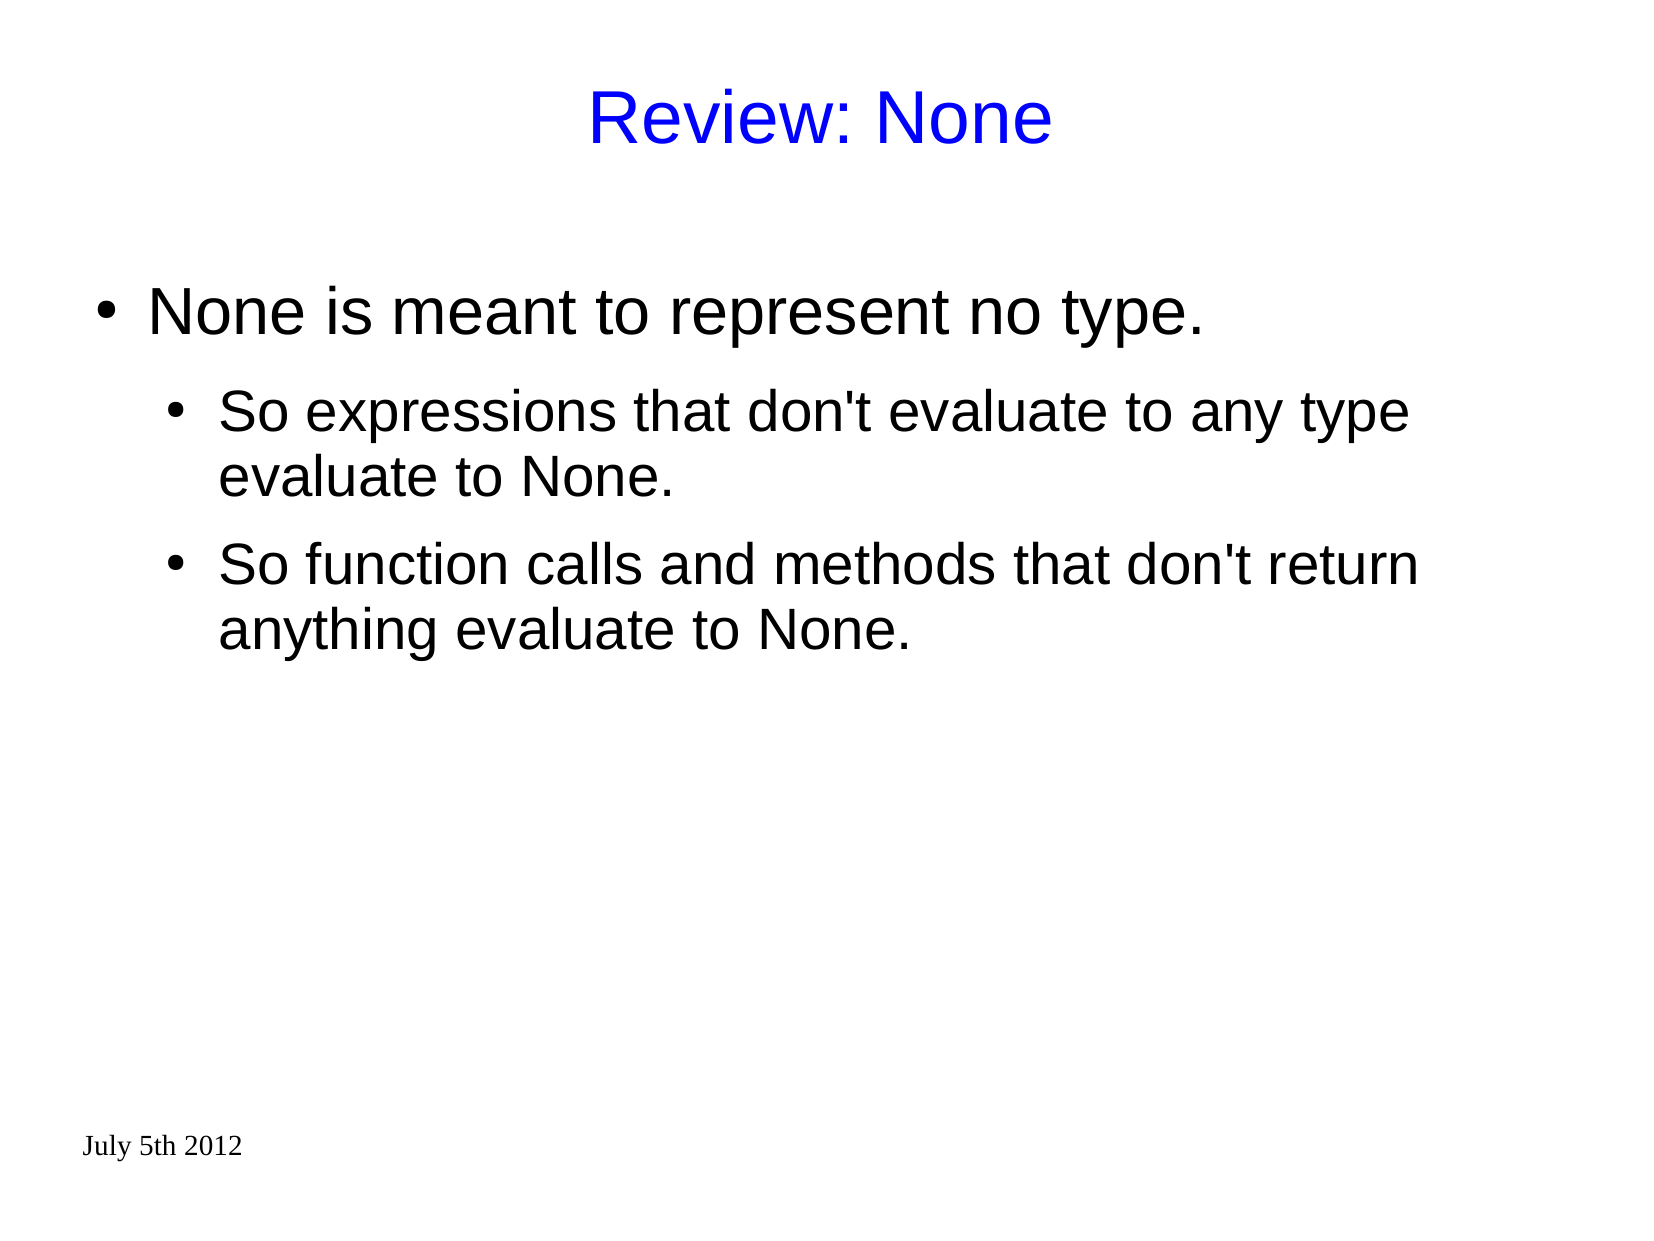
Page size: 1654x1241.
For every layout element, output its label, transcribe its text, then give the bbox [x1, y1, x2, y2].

title Review: None [76, 58, 1565, 178]
list None is meant to represent no type. So expressions that don't evaluate to any type evaluate to None. So function calls and methods that don't return anything evaluate to None. [76, 274, 1565, 1093]
